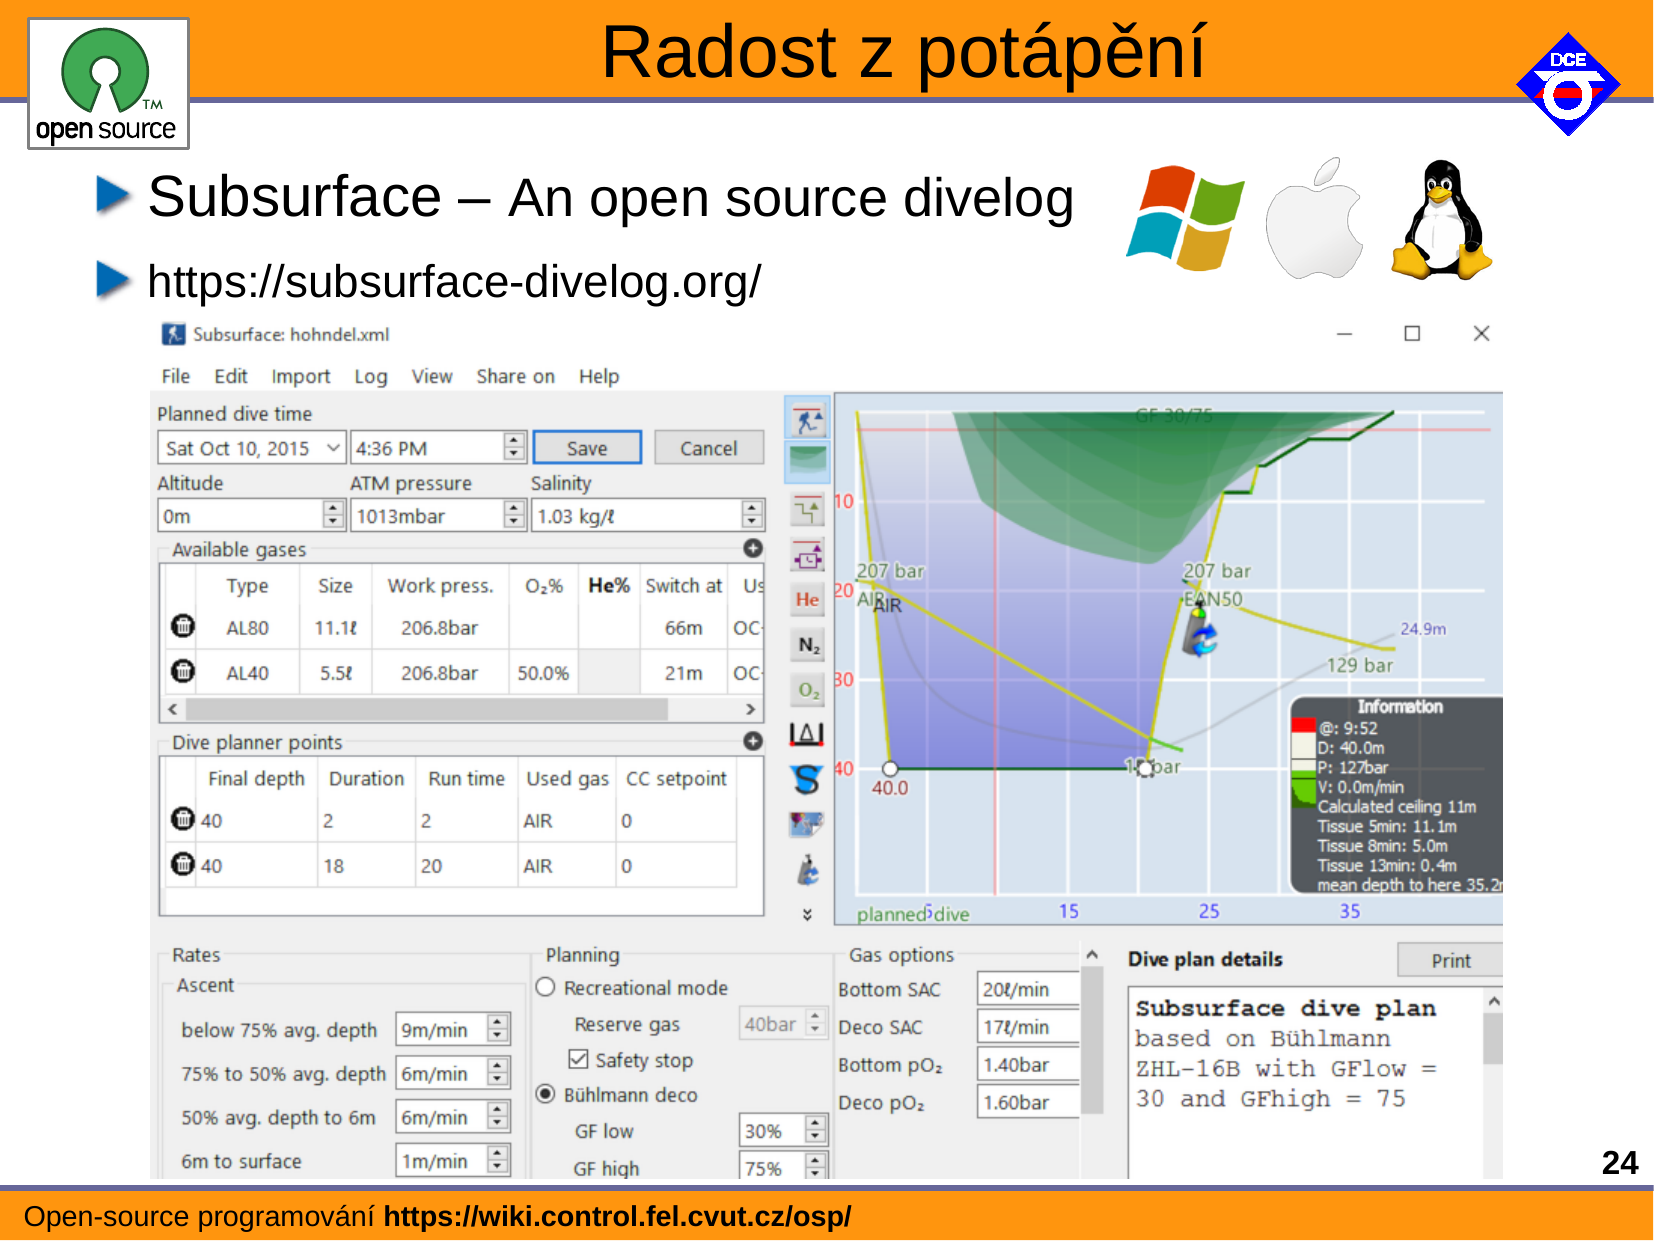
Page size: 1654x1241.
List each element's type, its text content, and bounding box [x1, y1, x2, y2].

title Radost z potápění [178, 5, 1631, 97]
picture [1126, 157, 1494, 282]
picture [150, 314, 1503, 1179]
list Subsurface – An open source divelog https://subsurface-divelog.org/ [76, 163, 1577, 359]
